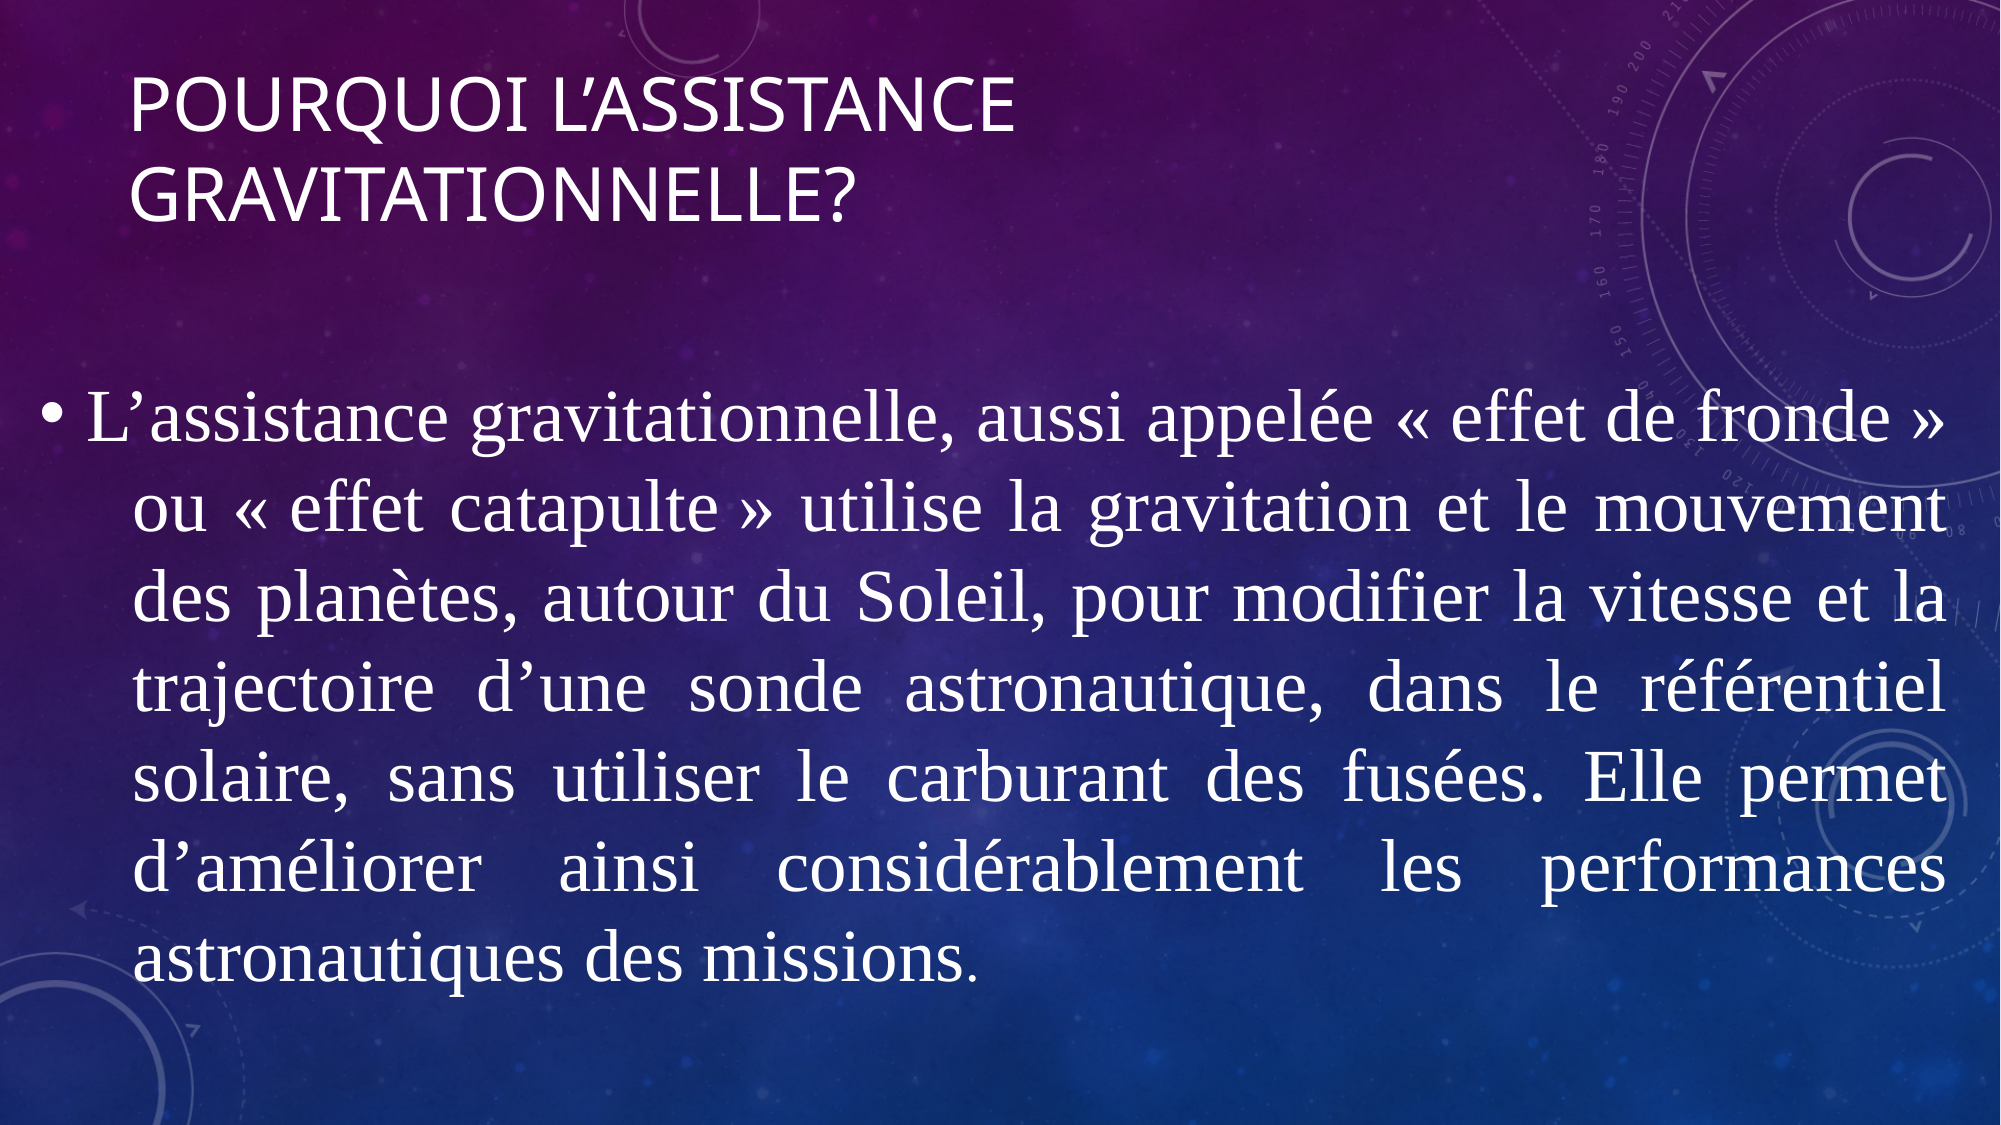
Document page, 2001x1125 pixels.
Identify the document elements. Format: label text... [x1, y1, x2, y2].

title Pourquoi l’assistance gravitationnelle? [112, 27, 1775, 266]
list L’assistance gravitationnelle, aussi appelée « effet de fronde » ou « effet catapulte » utilise la gravitation et le mouvement des planètes, autour du Soleil, pour modifier la vitesse et la trajectoire d’une sonde astronautique, dans le référentiel solaire, sans utiliser le carburant des fusées. Elle permet d’améliorer ainsi considérablement les performances astronautiques des missions. [24, 266, 1965, 1098]
